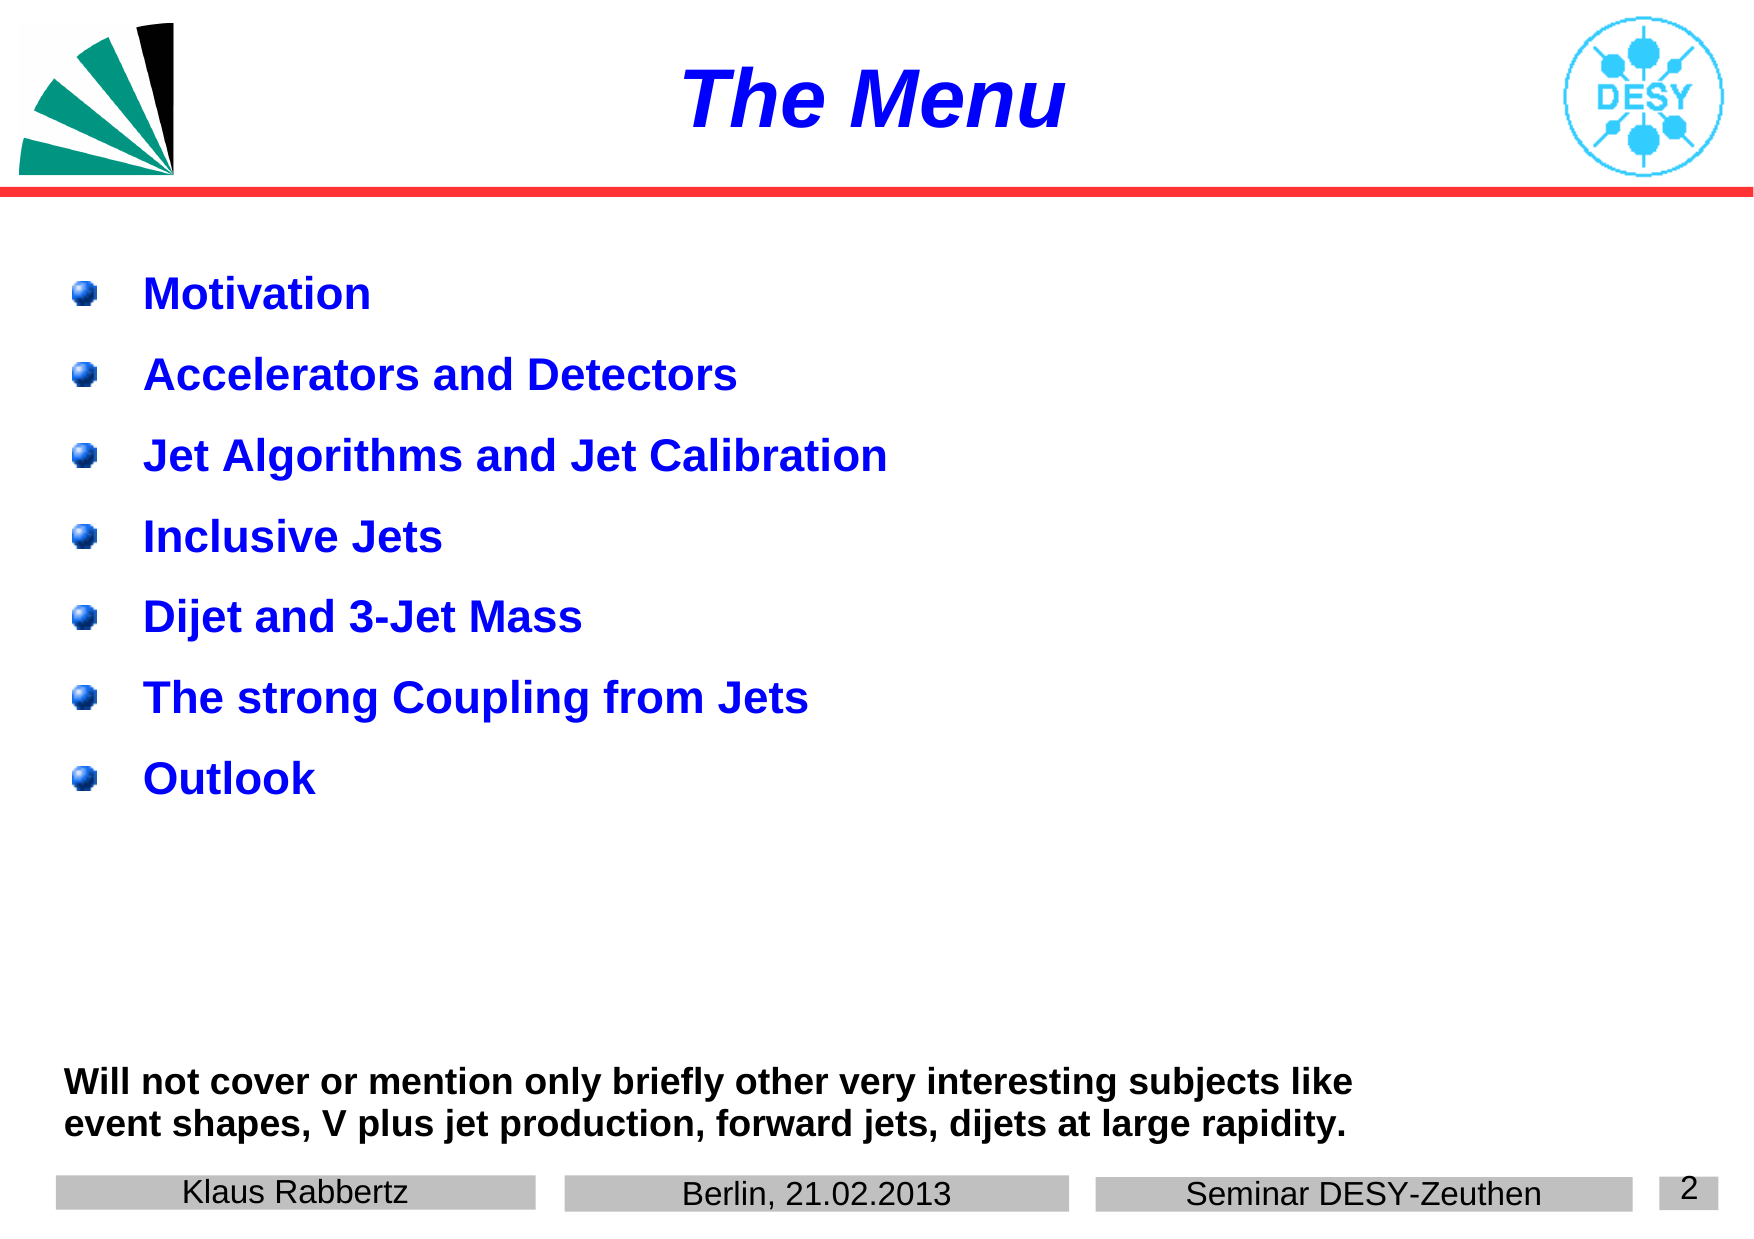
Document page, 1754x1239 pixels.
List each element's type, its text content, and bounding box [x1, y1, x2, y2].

picture [19, 23, 174, 177]
title The Menu [220, 16, 1525, 182]
list Motivation Accelerators and Detectors Jet Algorithms and Jet Calibration Inclusive Jets Dijet and 3-Jet Mass The strong Coupling from Jets Outlook [60, 268, 1694, 1080]
text_box Will not cover or mention only briefly other very interesting subjects like event shapes, V plus jet production, forward jets, dijets at large rapidity. [51, 1054, 1583, 1151]
picture [1559, 12, 1729, 182]
